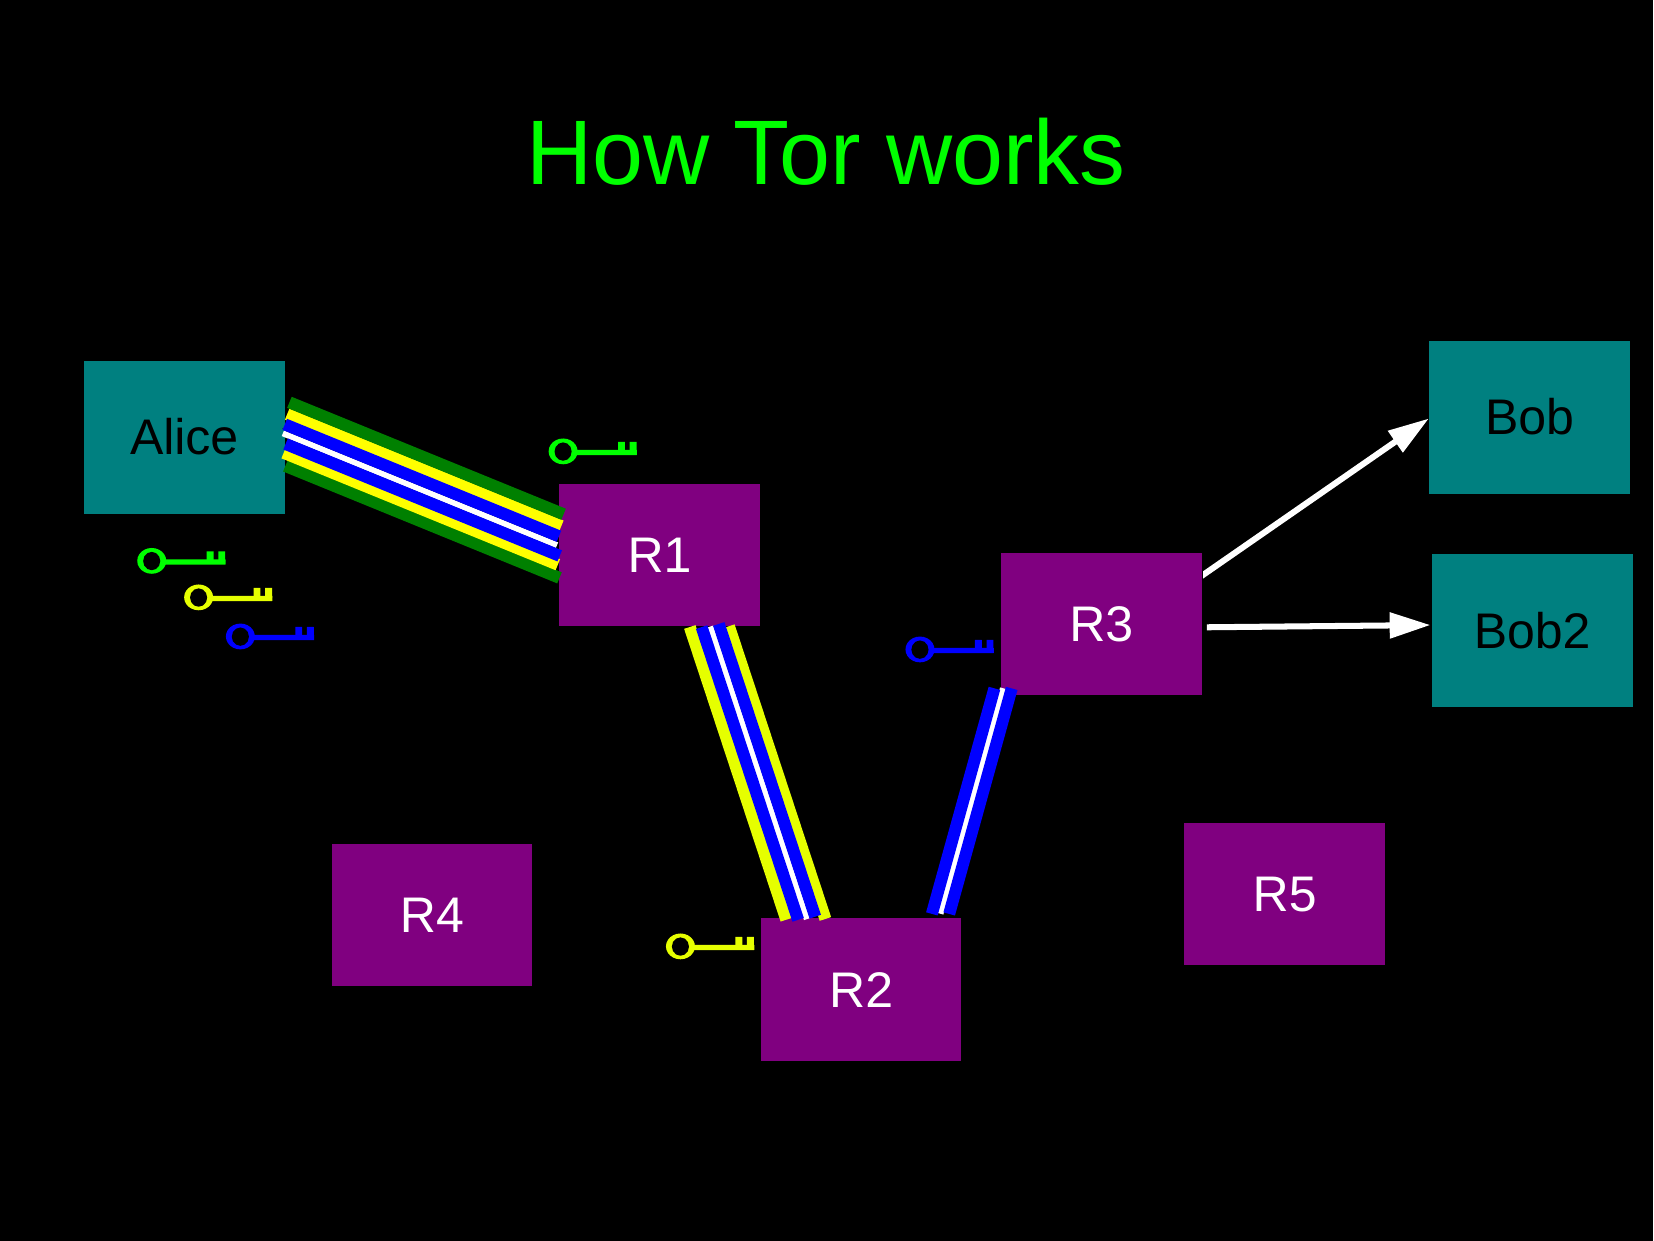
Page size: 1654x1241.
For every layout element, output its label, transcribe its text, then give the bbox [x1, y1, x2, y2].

text_box [184, 584, 273, 611]
text_box Bob2 [1431, 553, 1634, 708]
text_box [665, 933, 755, 960]
text_box [548, 438, 637, 465]
text_box R4 [331, 843, 533, 987]
text_box Bob [1428, 340, 1631, 495]
text_box R1 [558, 483, 761, 627]
text_box Alice [83, 360, 286, 515]
text_box [905, 636, 994, 663]
text_box [137, 547, 226, 574]
text_box R3 [1000, 552, 1203, 696]
text_box R5 [1183, 822, 1386, 966]
text_box R2 [760, 917, 962, 1062]
title How Tor works [82, 49, 1571, 257]
text_box [225, 623, 315, 650]
